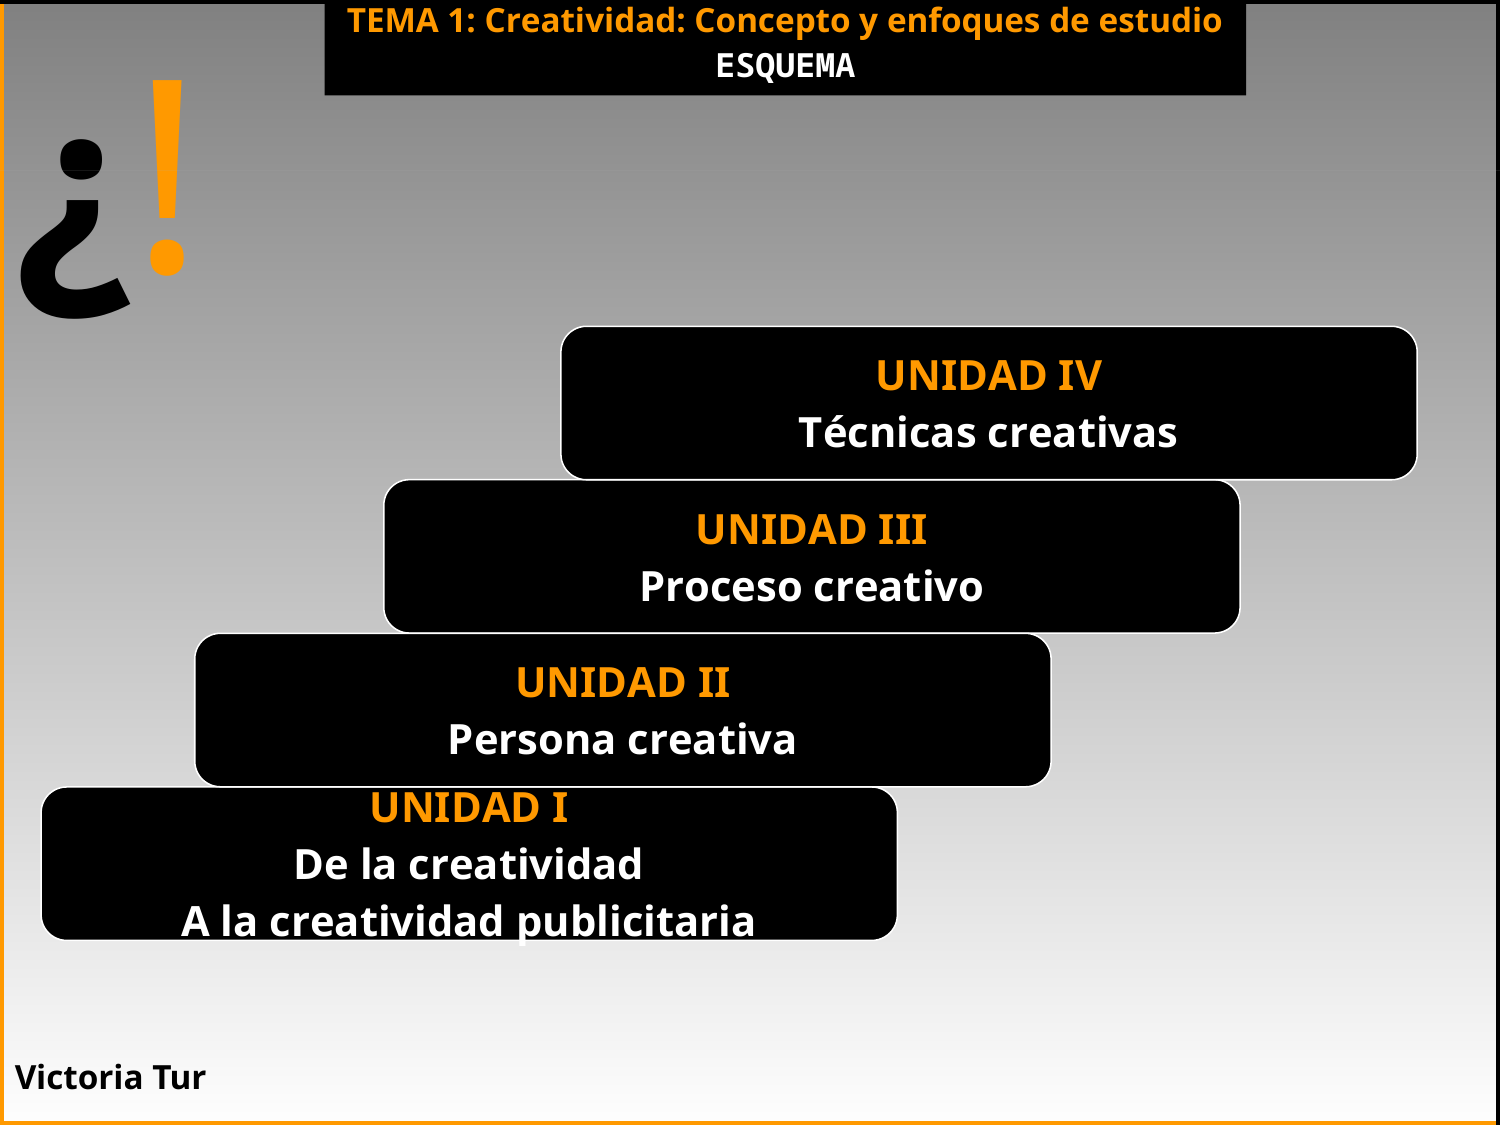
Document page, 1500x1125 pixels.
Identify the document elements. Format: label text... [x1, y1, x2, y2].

text_box UNIDAD II Persona creativa [194, 633, 1052, 787]
text_box UNIDAD III Proceso creativo [383, 479, 1241, 634]
text_box UNIDAD IV Técnicas creativas [560, 326, 1418, 480]
text_box UNIDAD I De la creatividad A la creatividad publicitaria [41, 786, 898, 941]
